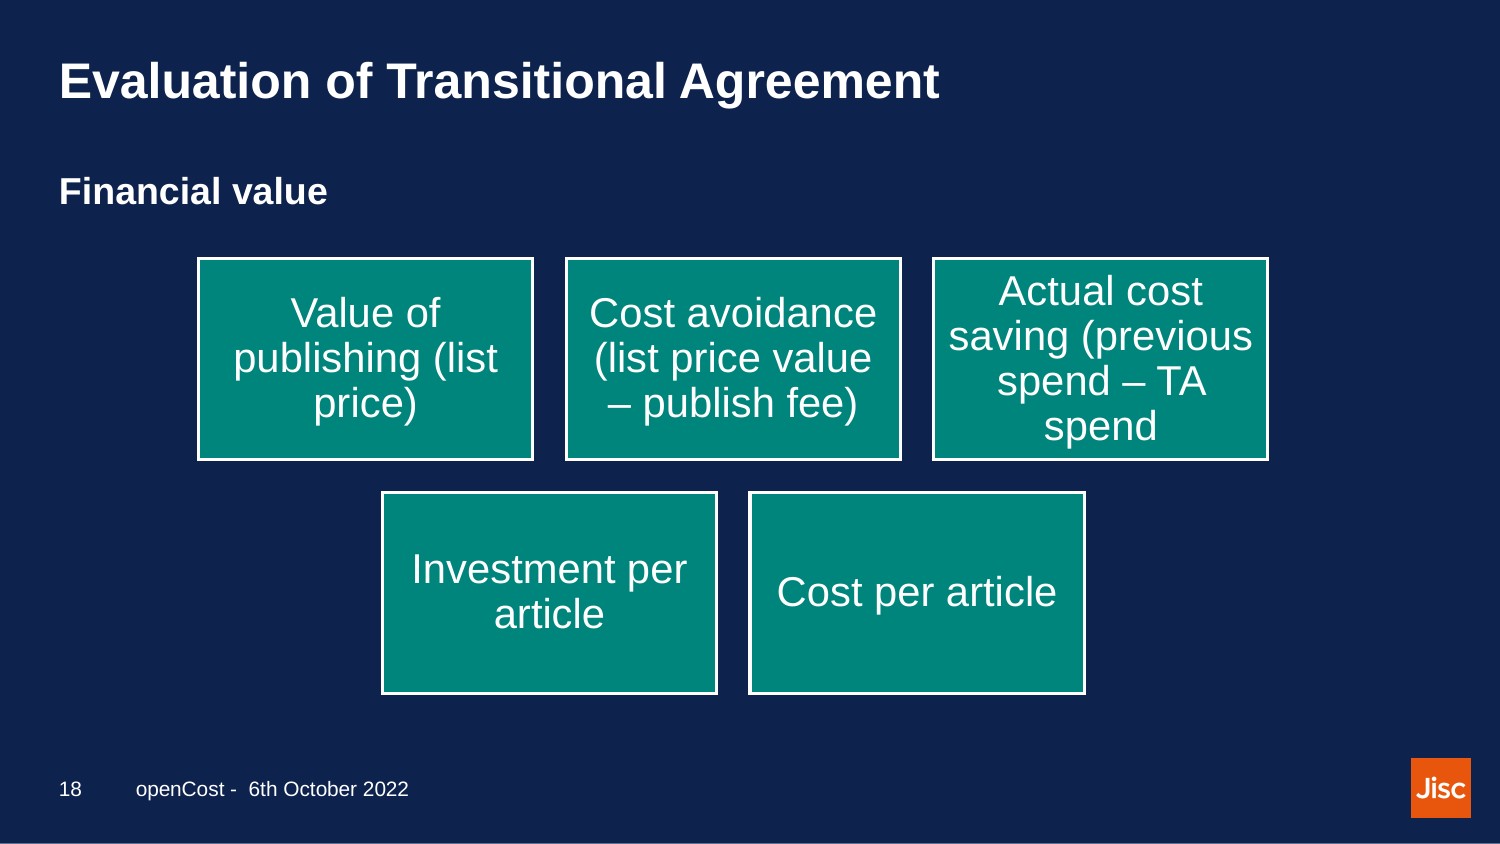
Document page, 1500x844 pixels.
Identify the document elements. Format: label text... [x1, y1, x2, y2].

title Evaluation of Transitional Agreement [58, 55, 1129, 112]
text_box Actual cost saving (previous spend – TA spend [933, 258, 1268, 460]
text_box Investment per article [382, 492, 717, 694]
slide_number <number> [58, 758, 92, 818]
list Financial value [58, 171, 1129, 214]
footer openCost - 6th October 2022 [135, 758, 734, 818]
text_box Cost per article [750, 492, 1085, 694]
text_box Value of publishing (list price) [198, 258, 533, 460]
picture [1411, 758, 1471, 818]
text_box Cost avoidance (list price value – publish fee) [566, 258, 901, 460]
